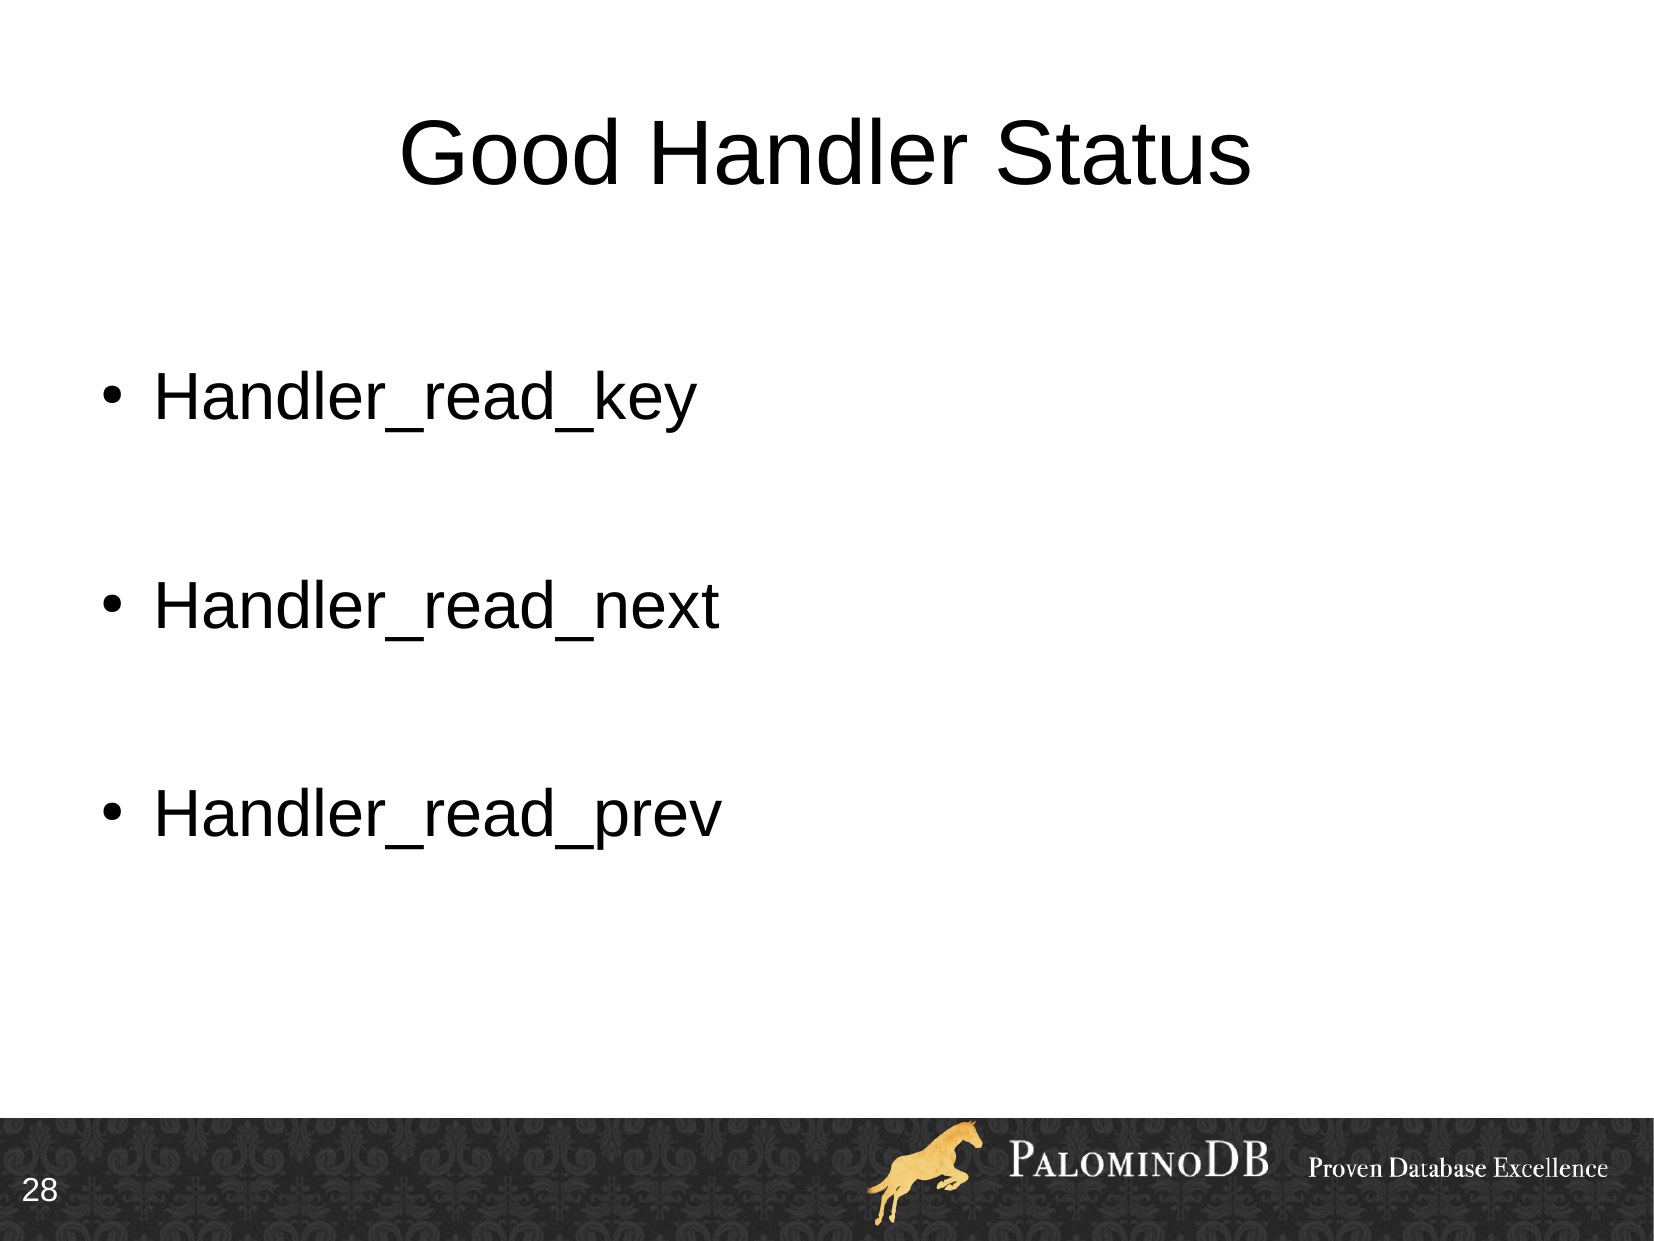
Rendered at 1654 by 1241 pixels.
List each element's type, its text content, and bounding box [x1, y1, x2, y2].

picture [0, 1109, 1654, 1241]
list Handler_read_key Handler_read_next Handler_read_prev [82, 254, 1571, 1074]
title Good Handler Status [82, 49, 1571, 254]
